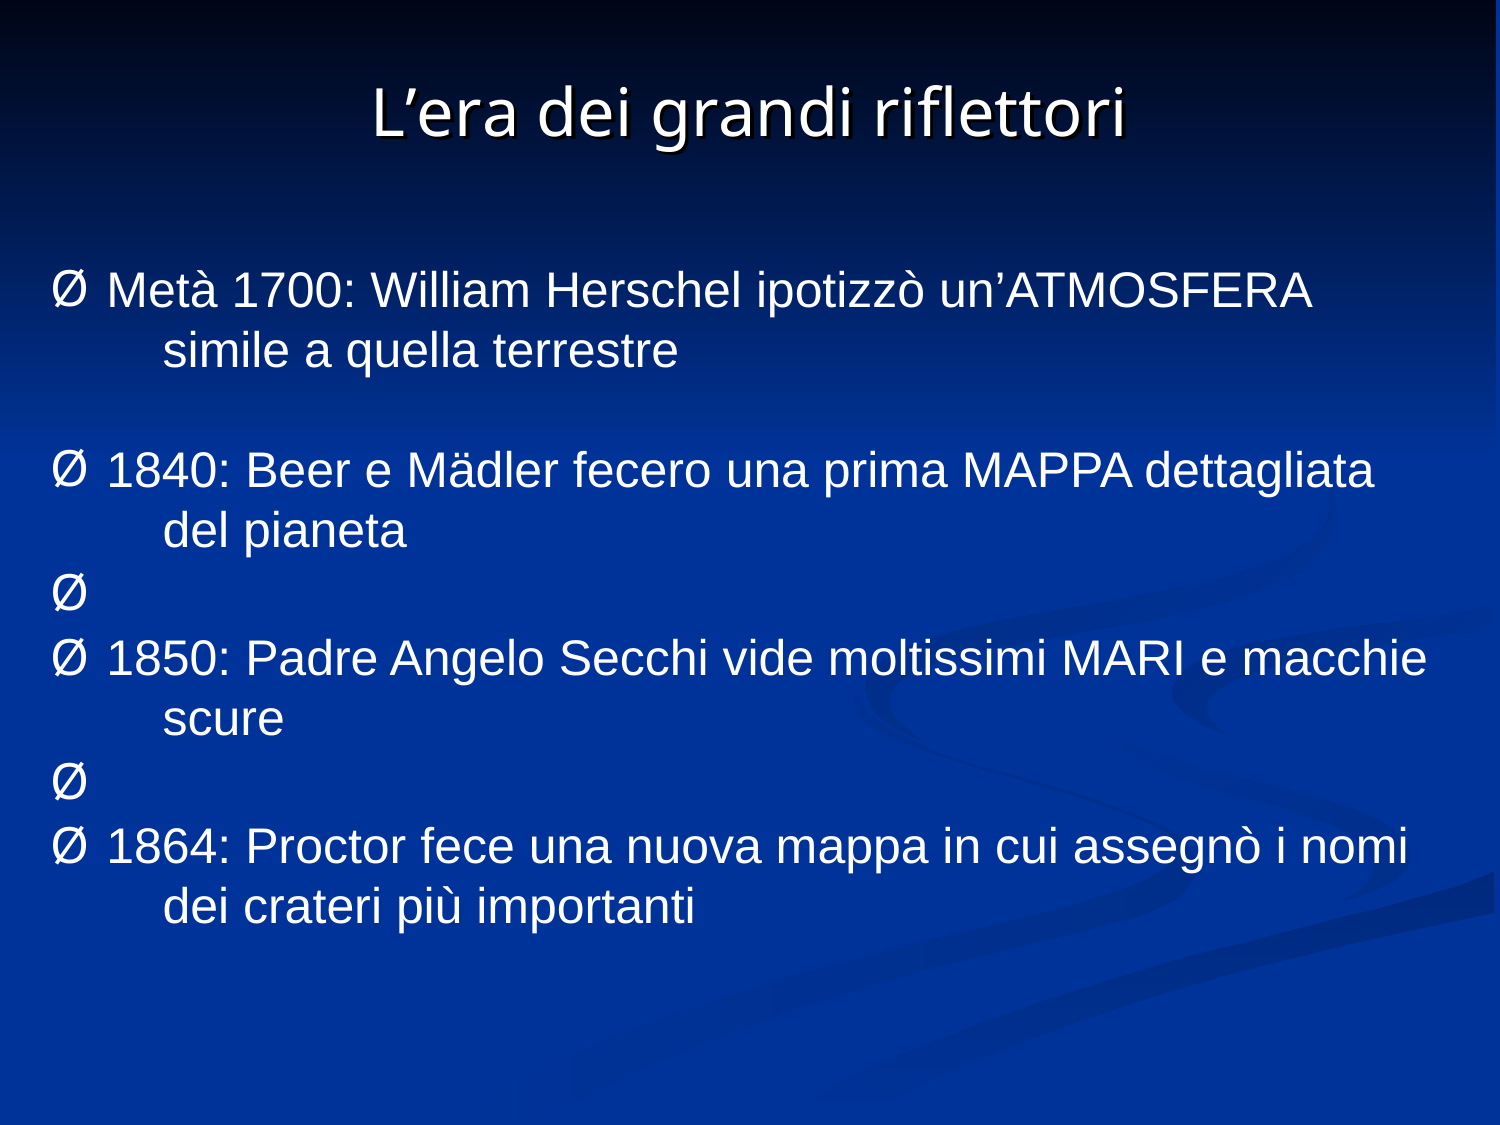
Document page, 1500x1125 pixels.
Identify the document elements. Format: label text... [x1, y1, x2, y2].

text_box Metà 1700: William Herschel ipotizzò un’ATMOSFERA simile a quella terrestre 1840: Beer e Mädler fecero una prima MAPPA dettagliata del pianeta 1850: Padre Angelo Secchi vide moltissimi MARI e macchie scure 1864: Proctor fece una nuova mappa in cui assegnò i nomi dei crateri più importanti [35, 249, 1465, 932]
text_box L’era dei grandi riflettori [35, 61, 1465, 168]
